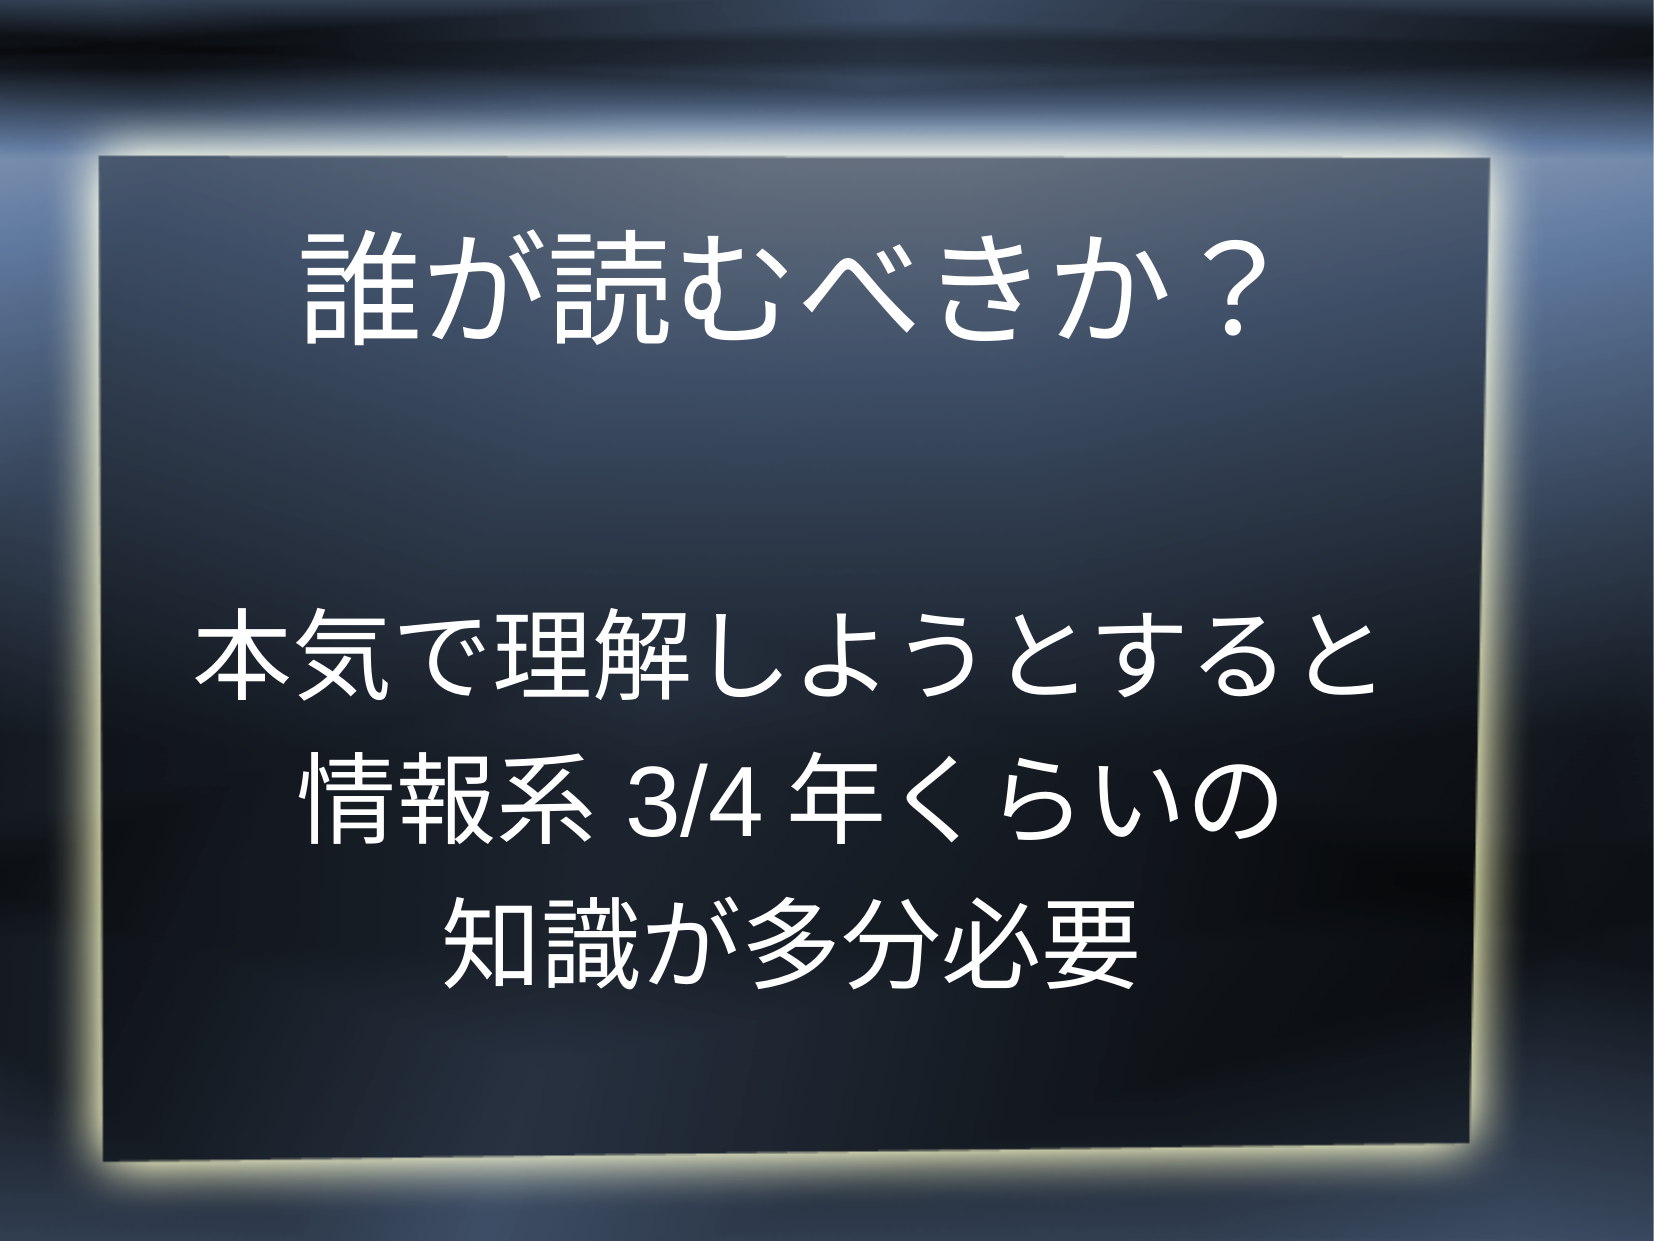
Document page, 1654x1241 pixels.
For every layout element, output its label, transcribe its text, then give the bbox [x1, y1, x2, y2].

picture [0, 0, 1654, 1241]
title 誰が読むべきか？ [88, 177, 1506, 384]
subtitle 本気で理解しようとすると 情報系3/4年くらいの 知識が多分必要 [135, 472, 1447, 1114]
